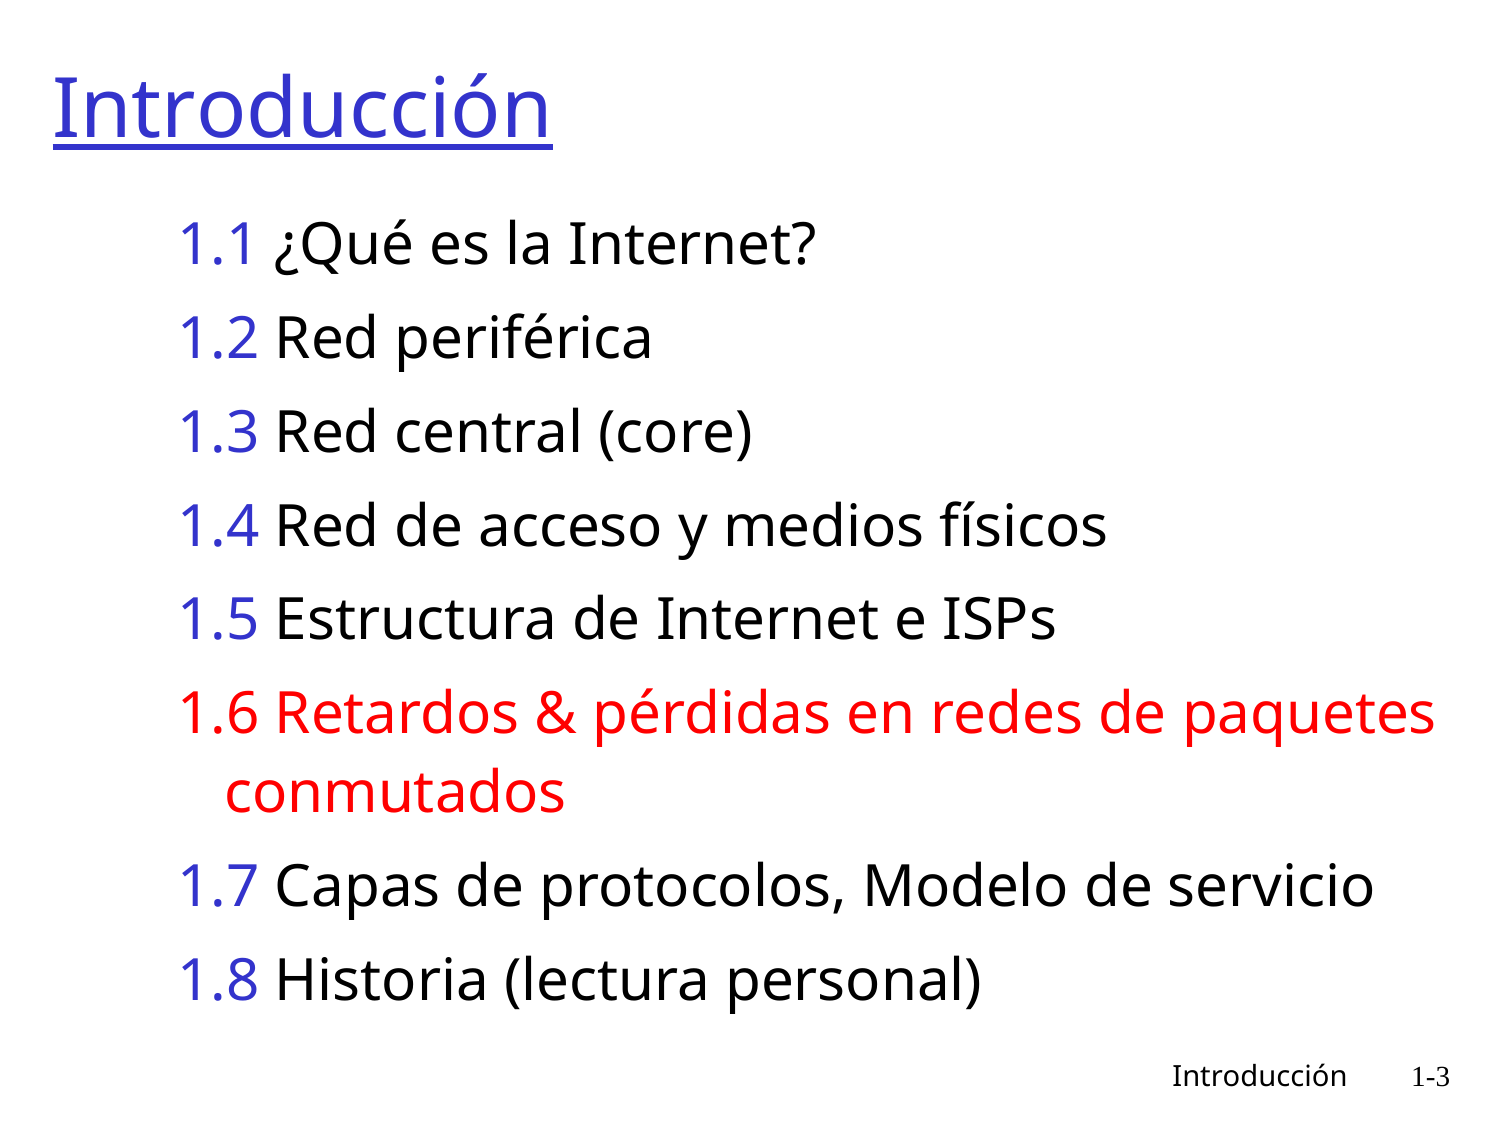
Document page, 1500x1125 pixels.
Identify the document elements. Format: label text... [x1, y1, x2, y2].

text_box Introducción [887, 1066, 1362, 1125]
list 1.1 ¿Qué es la Internet? 1.2 Red periférica 1.3 Red central (core) 1.4 Red de acceso y medios físicos 1.5 Estructura de Internet e ISPs 1.6 Retardos & pérdidas en redes de paquetes conmutados 1.7 Capas de protocolos, Modelo de servicio 1.8 Historia (lectura personal) [87, 195, 1463, 1066]
title Introducción [37, 16, 1463, 196]
text_box 1-<number> [1362, 1050, 1466, 1125]
